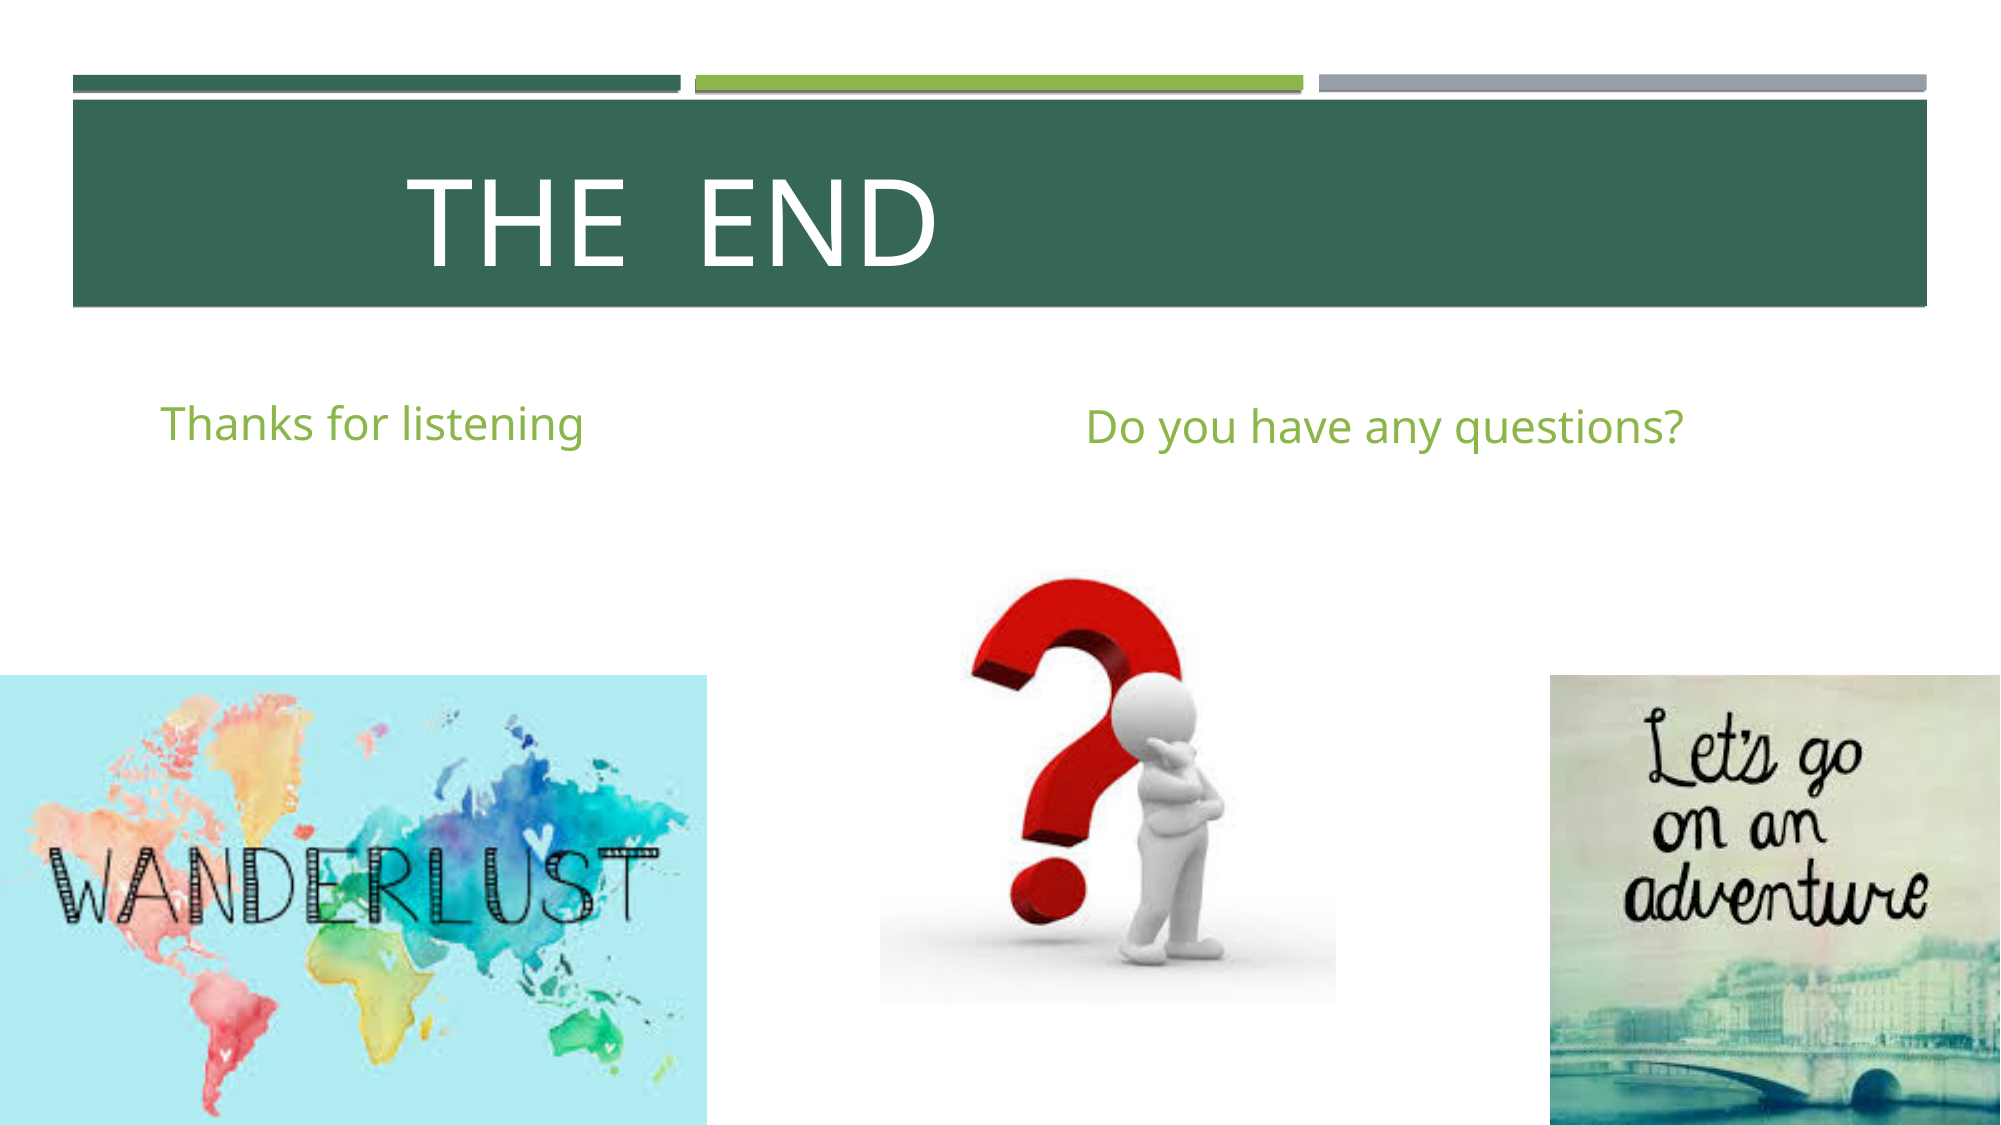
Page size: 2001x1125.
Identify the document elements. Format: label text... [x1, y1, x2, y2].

picture [1550, 675, 2000, 1125]
title The end [0, 136, 1731, 299]
picture [880, 554, 1336, 1005]
list Do you have any questions? [1070, 369, 1905, 460]
picture [0, 675, 707, 1125]
list Thanks for listening [145, 369, 980, 458]
